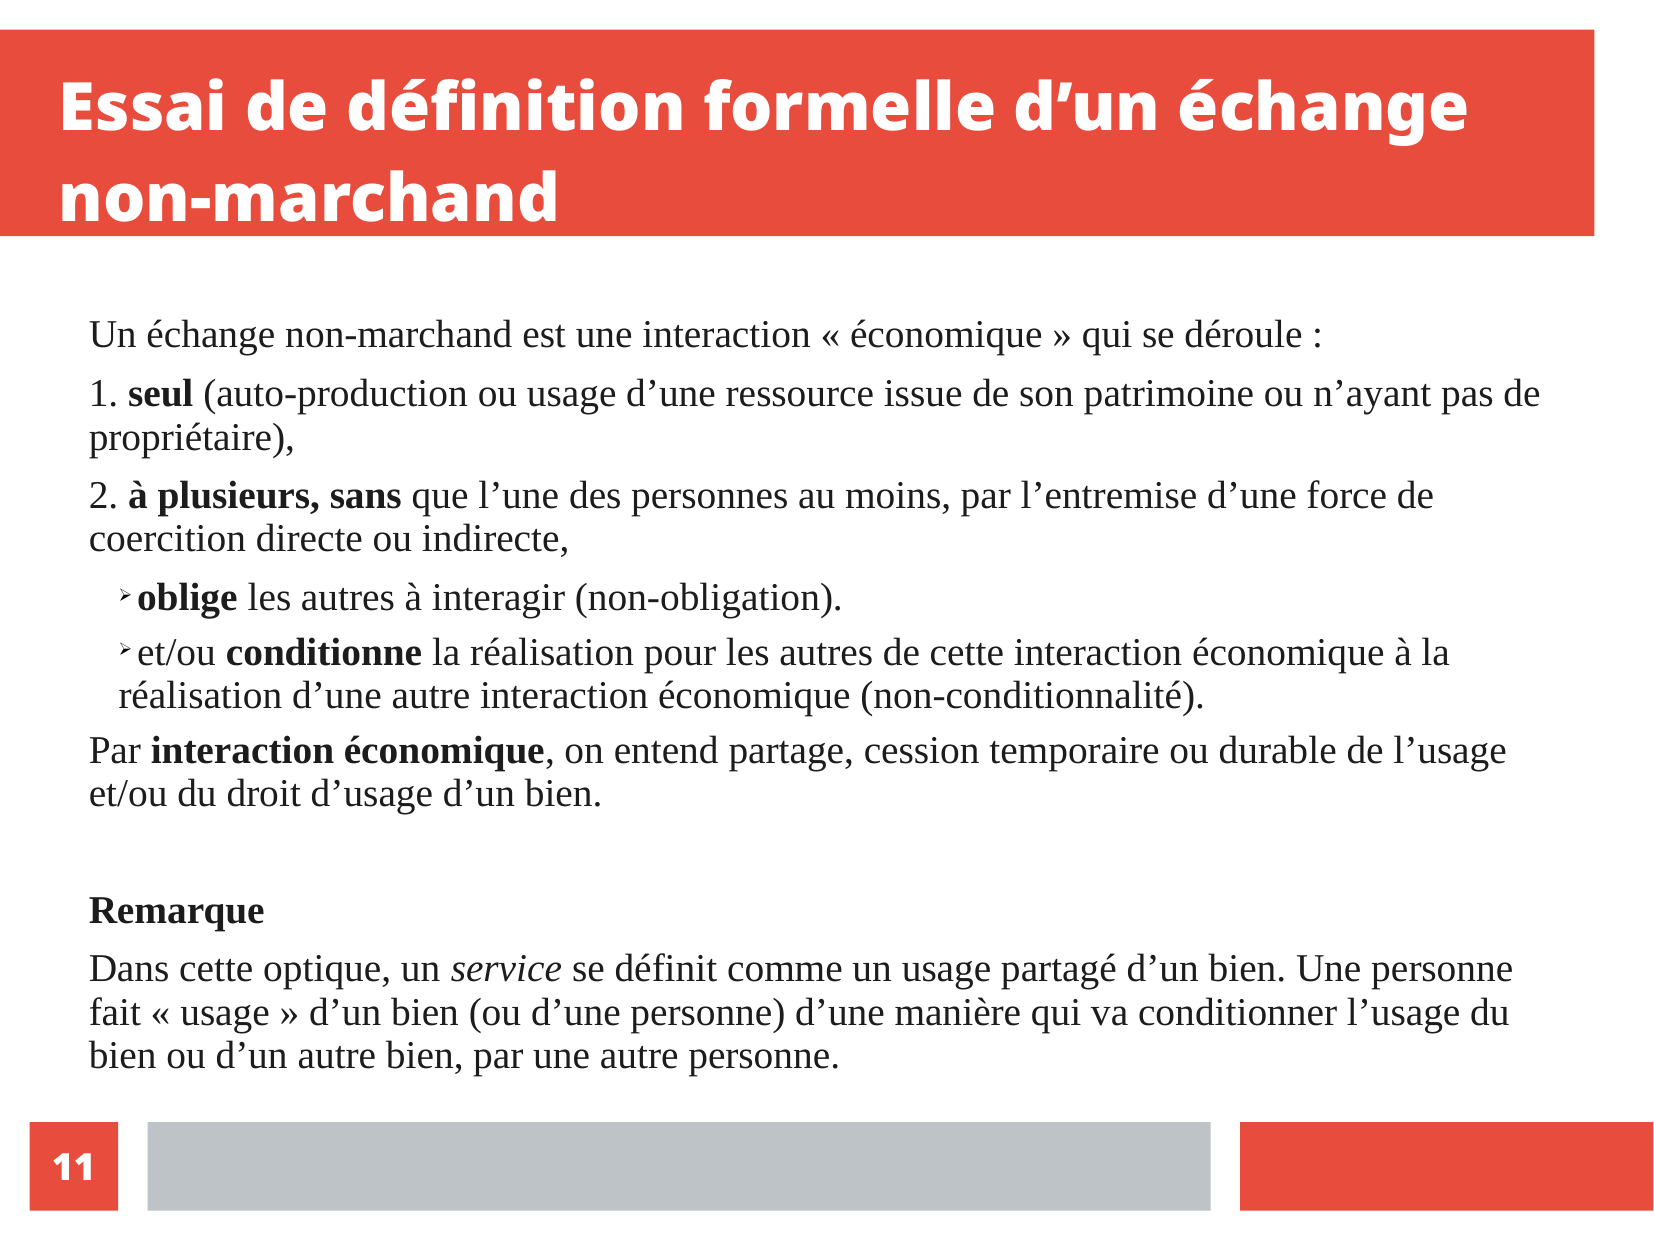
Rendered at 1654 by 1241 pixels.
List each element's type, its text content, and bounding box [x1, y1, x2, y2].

list Un échange non-marchand est une interaction « économique » qui se déroule : 1. seul (auto-production ou usage d’une ressource issue de son patrimoine ou n’ayant pas de propriétaire), 2. à plusieurs, sans que l’une des personnes au moins, par l’entremise d’une force de coercition directe ou indirecte, oblige les autres à interagir (non-obligation). et/ou conditionne la réalisation pour les autres de cette interaction économique à la réalisation d’une autre interaction économique (non-conditionnalité). Par interaction économique, on entend partage, cession temporaire ou durable de l’usage et/ou du droit d’usage d’un bien. Remarque Dans cette optique, un service se définit comme un usage partagé d’un bien. Une personne fait « usage » d’un bien (ou d’une personne) d’une manière qui va conditionner l’usage du bien ou d’un autre bien, par une autre personne. [59, 312, 1565, 1081]
title Essai de définition formelle d’un échange non-marchand [59, 59, 1595, 207]
